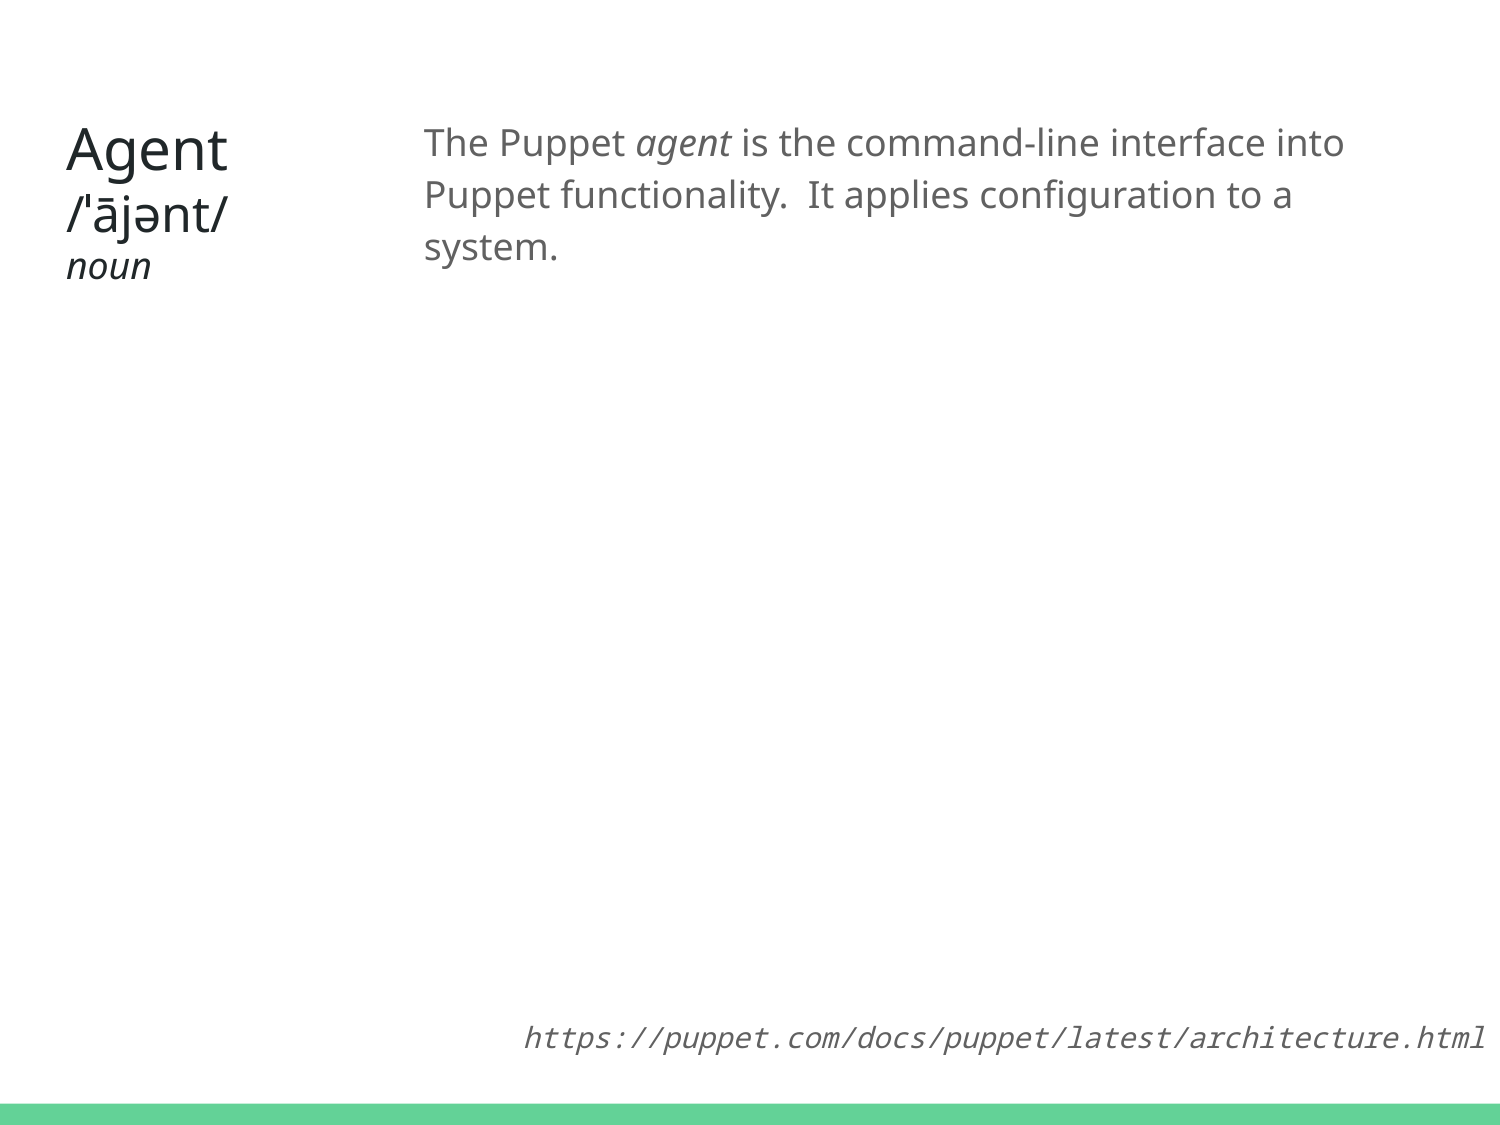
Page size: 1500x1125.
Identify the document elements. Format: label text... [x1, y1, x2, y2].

list The Puppet agent is the command-line interface into Puppet functionality. It applies configuration to a system. [408, 97, 1449, 1000]
title Agent /ˈājənt/ noun [51, 97, 408, 643]
text_box https://puppet.com/docs/puppet/latest/architecture.html [409, 999, 1500, 1107]
